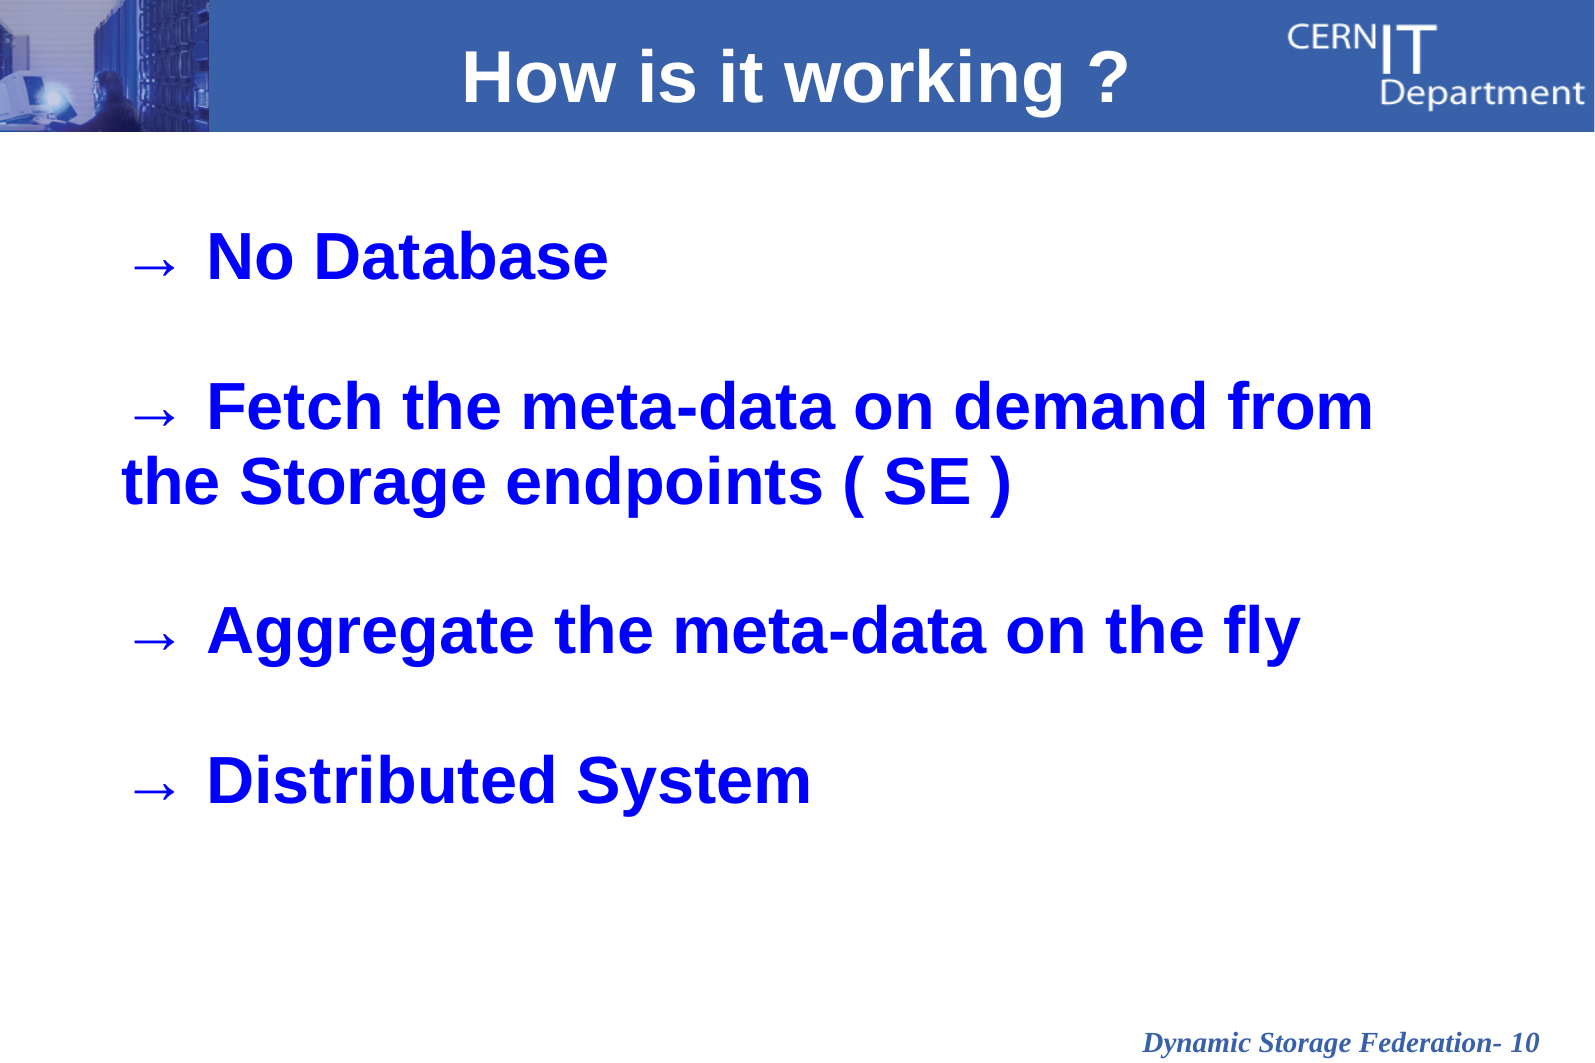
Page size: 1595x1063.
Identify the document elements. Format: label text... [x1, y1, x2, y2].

title How is it working ? [0, 0, 1595, 170]
text_box → No Database → Fetch the meta-data on demand from the Storage endpoints ( SE ) → Aggregate the meta-data on the fly → Distributed System [106, 212, 1489, 1063]
